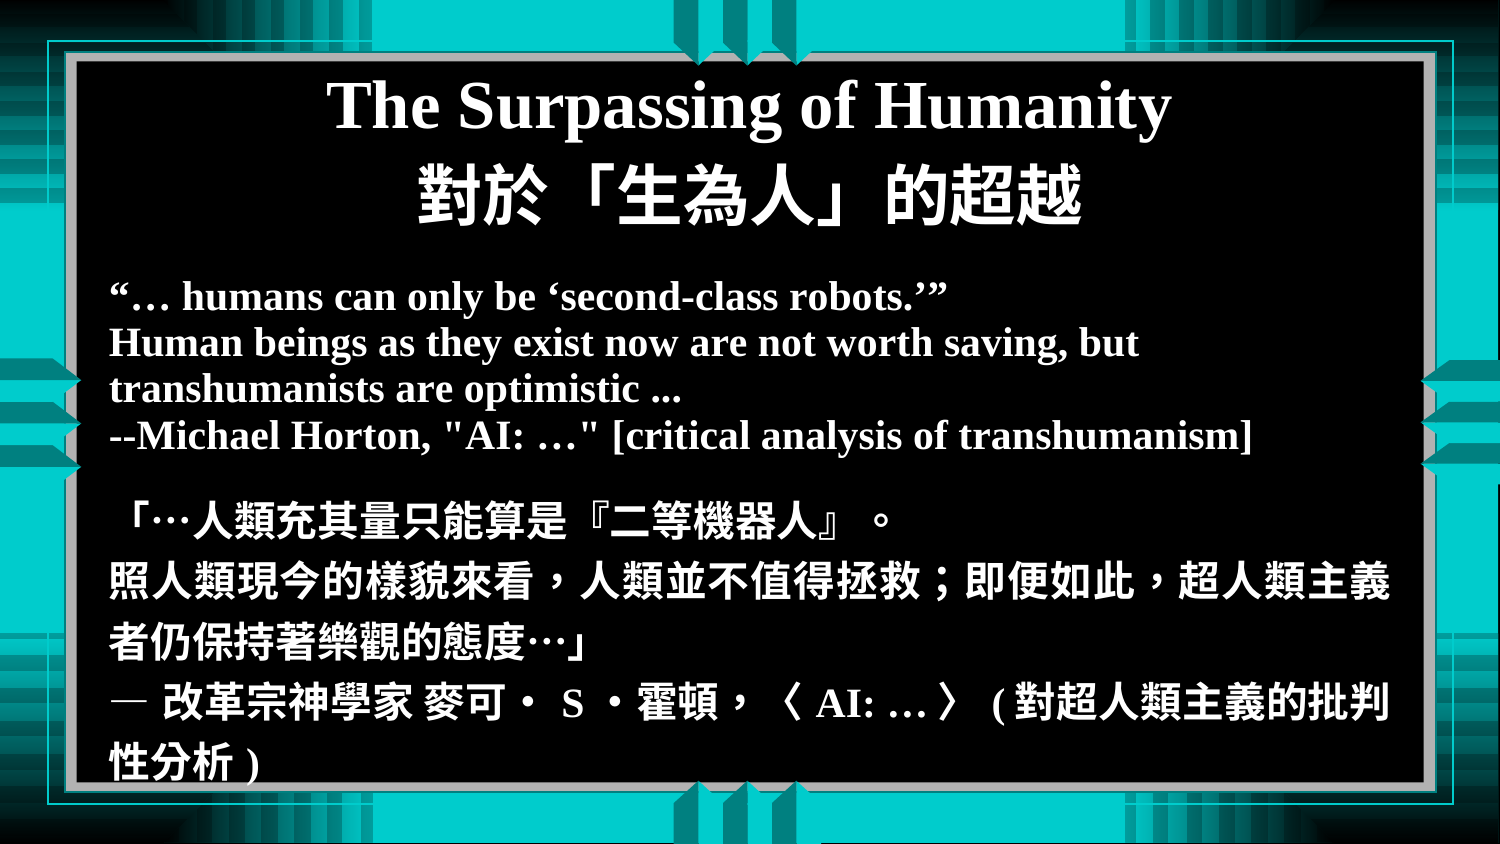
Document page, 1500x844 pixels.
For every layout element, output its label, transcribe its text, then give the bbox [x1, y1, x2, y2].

title The Surpassing of Humanity 對於「生為人」的超越 [112, 67, 1388, 240]
text_box “… humans can only be ‘second-class robots.’” Human beings as they exist now are not worth saving, but transhumanists are optimistic ... --Michael Horton, "AI: …" [critical analysis of transhumanism] 「…人類充其量只能算是『二等機器人』。 照人類現今的樣貌來看，人類並不值得拯救；即便如此，超人類主義者仍保持著樂觀的態度…」 —改革宗神學家 麥可・S・霍頓，〈AI: …〉(對超人類主義的批判性分析) [93, 265, 1407, 844]
